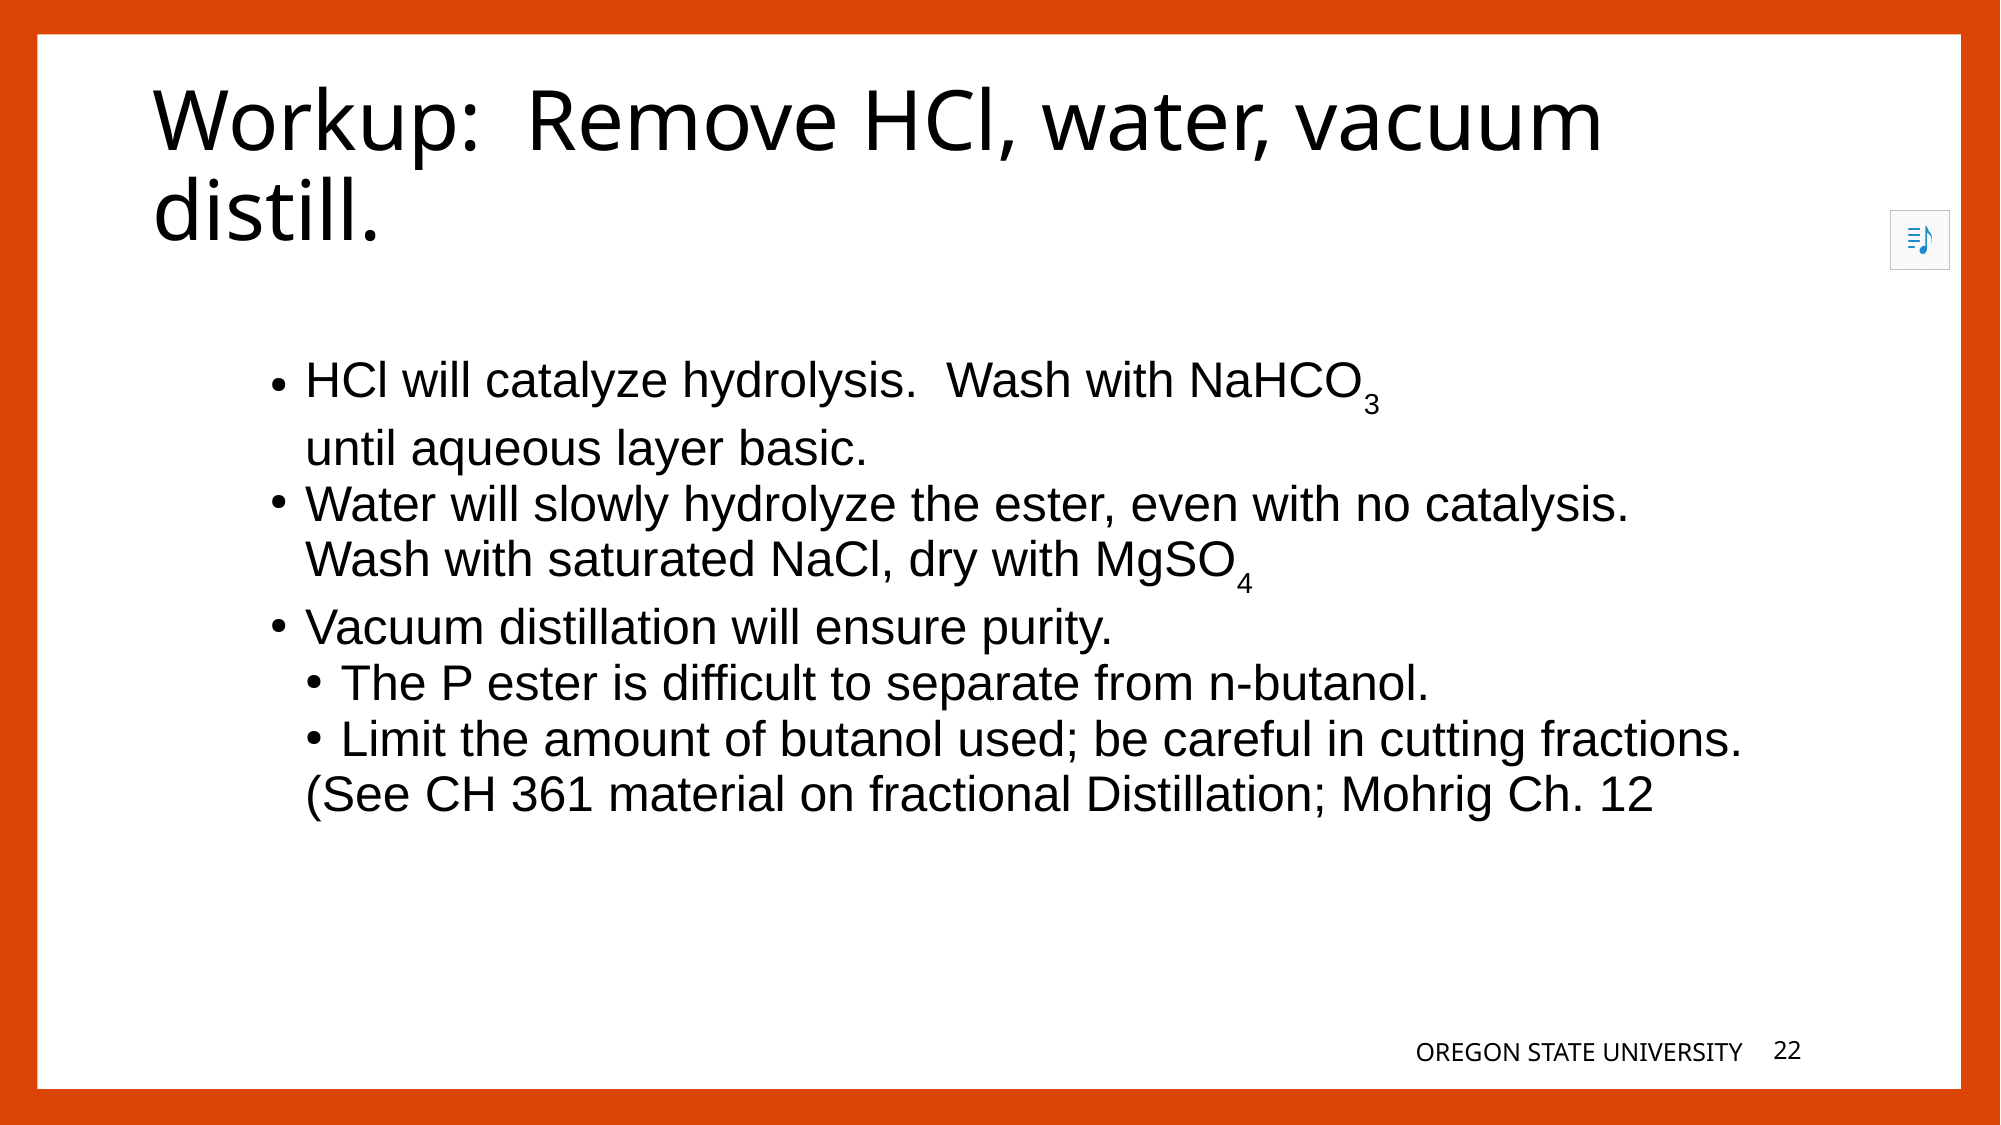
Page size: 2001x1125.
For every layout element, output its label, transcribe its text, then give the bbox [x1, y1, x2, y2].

footer OREGON STATE UNIVERSITY [662, 1021, 1758, 1082]
text_box [1890, 210, 1951, 271]
slide_number 1 [1758, 1021, 1863, 1082]
title Workup: Remove HCl, water, vacuum distill. [137, 59, 1863, 278]
text_box HCl will catalyze hydrolysis. Wash with NaHCO3 until aqueous layer basic. Water will slowly hydrolyze the ester, even with no catalysis. Wash with saturated NaCl, dry with MgSO4 Vacuum distillation will ensure purity. The P ester is difficult to separate from n-butanol. Limit the amount of butanol used; be careful in cutting fractions. (See CH 361 material on fractional Distillation; Mohrig Ch. 12 [255, 345, 1760, 830]
